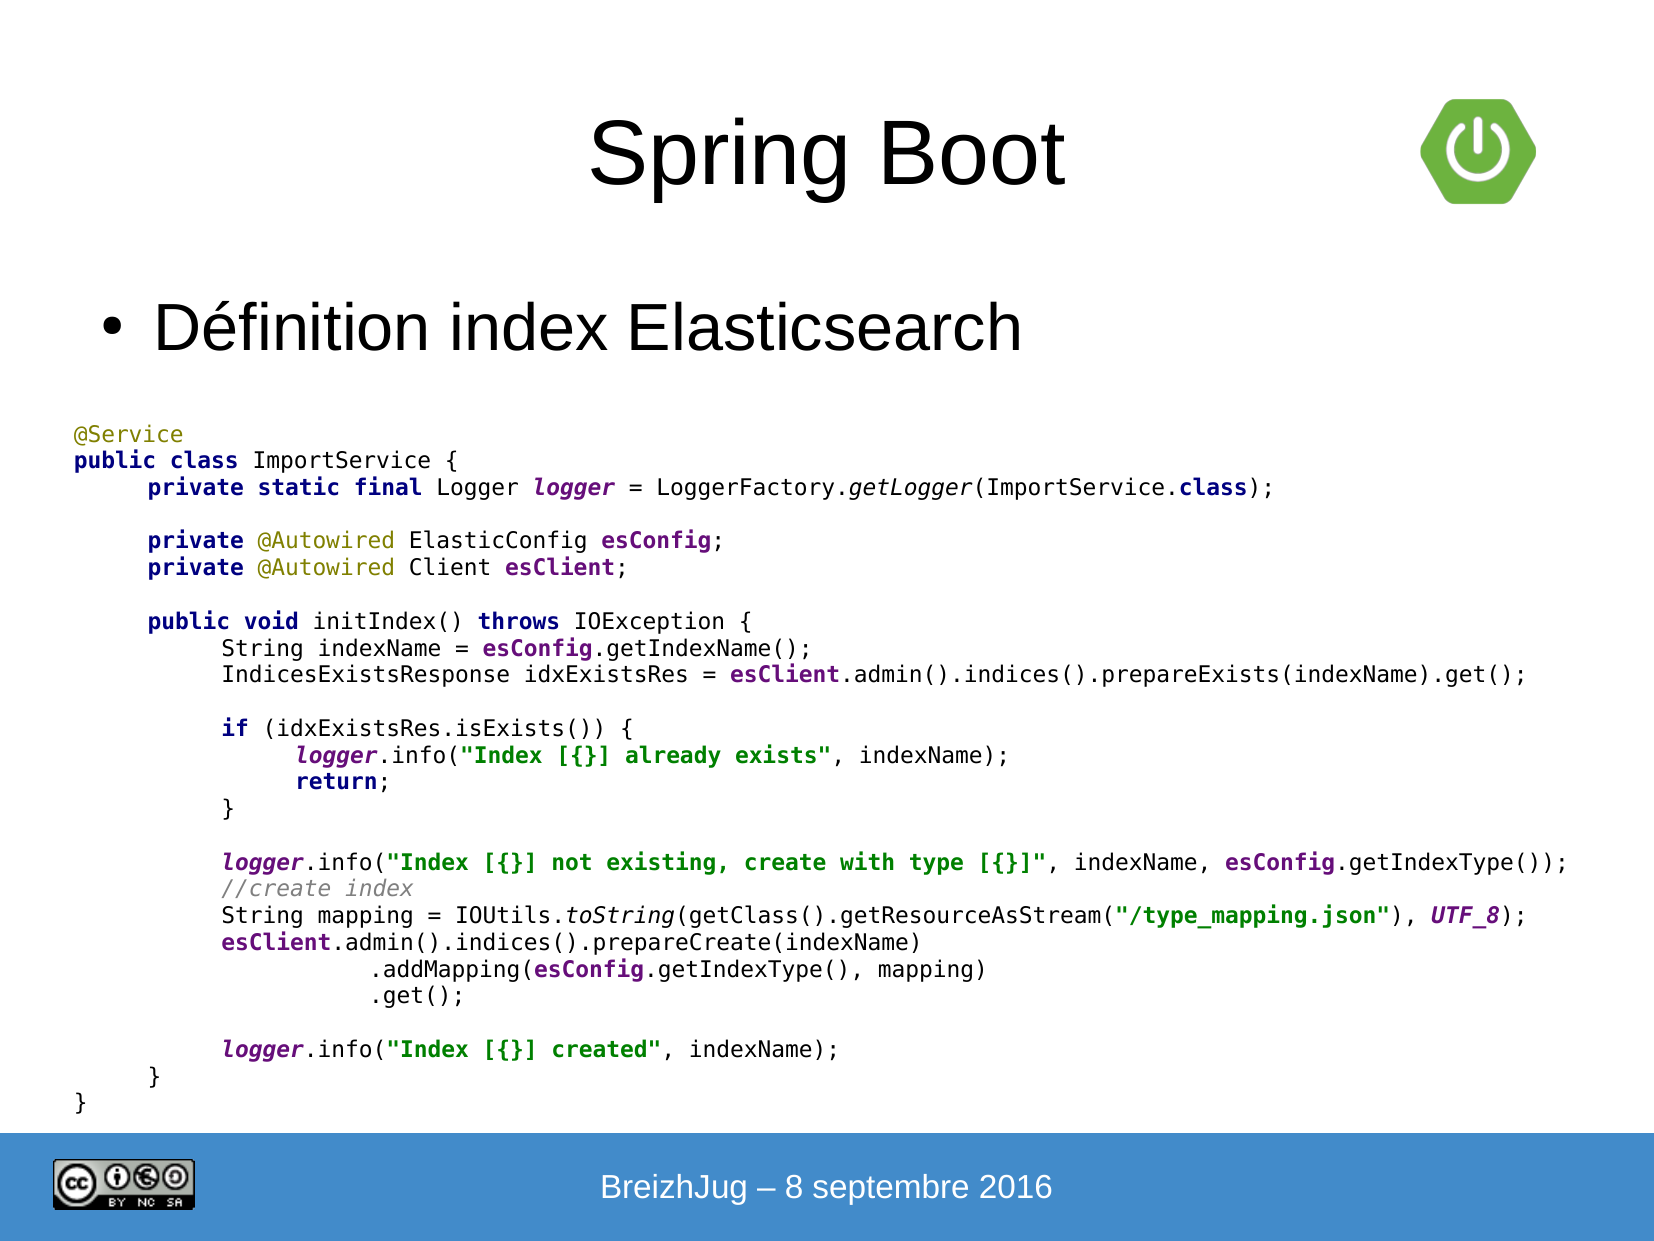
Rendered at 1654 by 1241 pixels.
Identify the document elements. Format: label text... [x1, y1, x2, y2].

list Définition index Elasticsearch [82, 290, 1571, 413]
text_box @Service public class ImportService { private static final Logger logger = LoggerFactory.getLogger(ImportService.class); private @Autowired ElasticConfig esConfig; private @Autowired Client esClient; public void initIndex() throws IOException { String indexName = esConfig.getIndexName(); IndicesExistsResponse idxExistsRes = esClient.admin().indices().prepareExists(indexName).get(); if (idxExistsRes.isExists()) { logger.info("Index [{}] already exists", indexName); return; } logger.info("Index [{}] not existing, create with type [{}]", indexName, esConfig.getIndexType()); //create index String mapping = IOUtils.toString(getClass().getResourceAsStream("/type_mapping.json"), UTF_8); esClient.admin().indices().prepareCreate(indexName) .addMapping(esConfig.getIndexType(), mapping) .get(); logger.info("Index [{}] created", indexName); } } [59, 413, 1630, 1124]
picture [53, 1159, 195, 1210]
picture [1417, 90, 1540, 213]
title Spring Boot [82, 49, 1571, 257]
